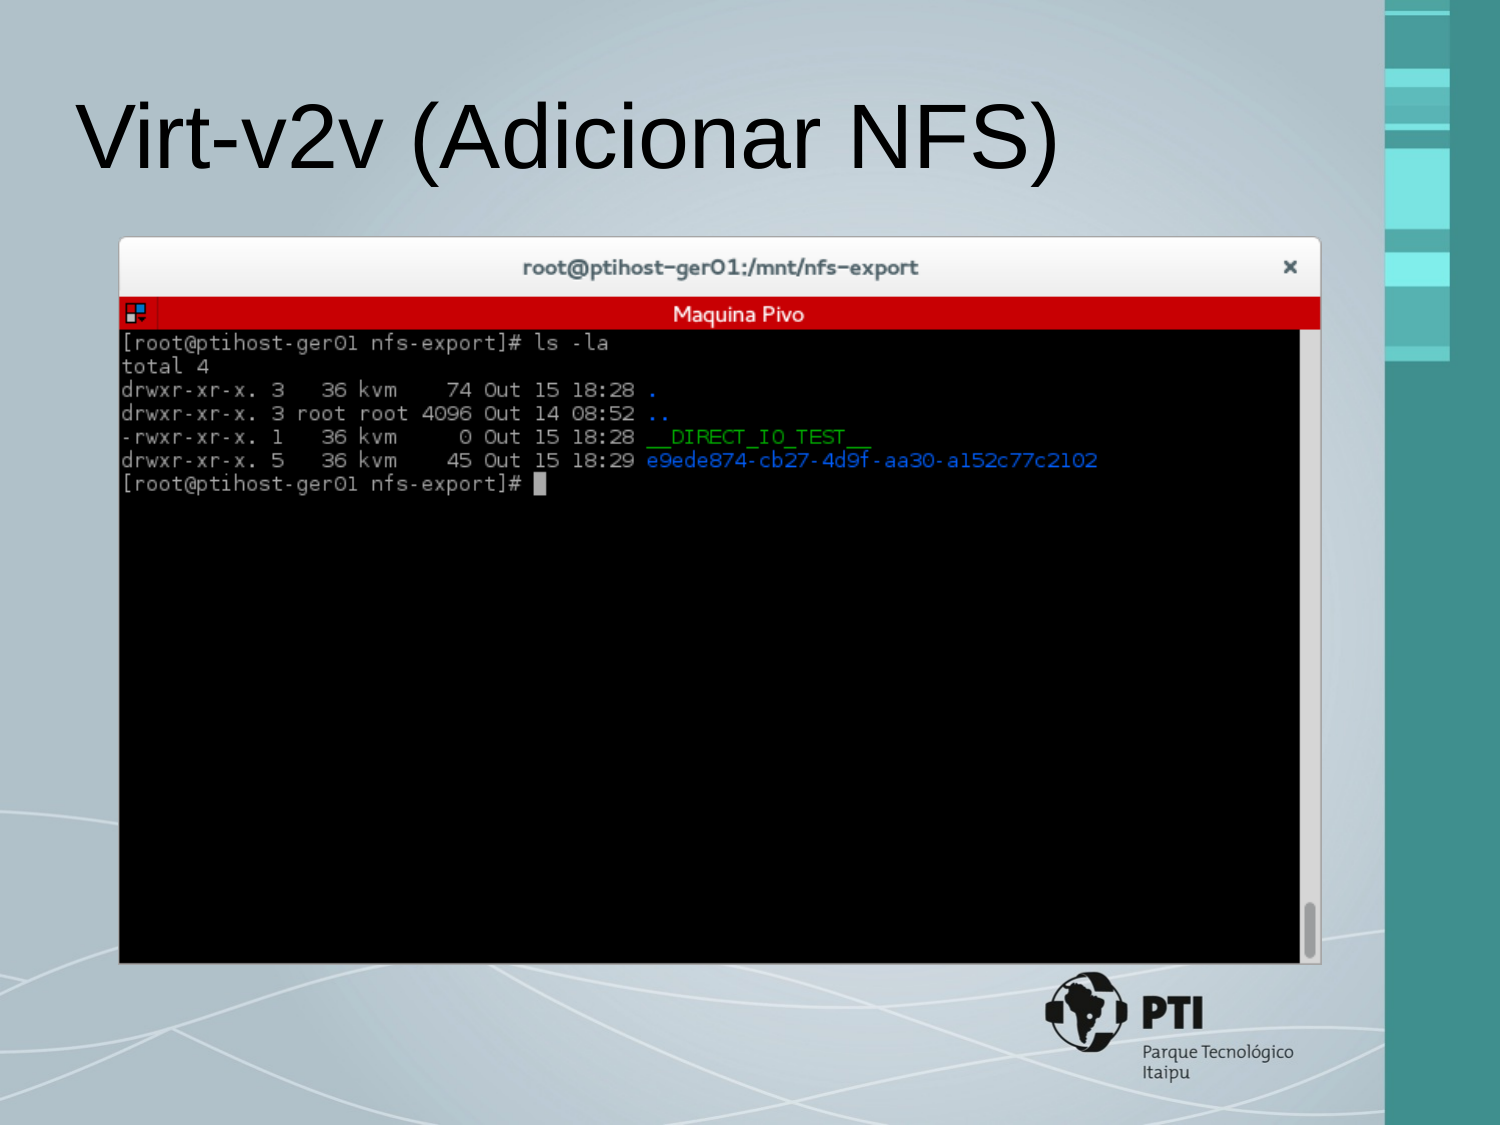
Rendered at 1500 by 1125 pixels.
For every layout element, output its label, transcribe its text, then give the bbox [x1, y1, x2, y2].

title Virt-v2v (Adicionar NFS) [74, 44, 1425, 232]
picture [0, 0, 1500, 1125]
